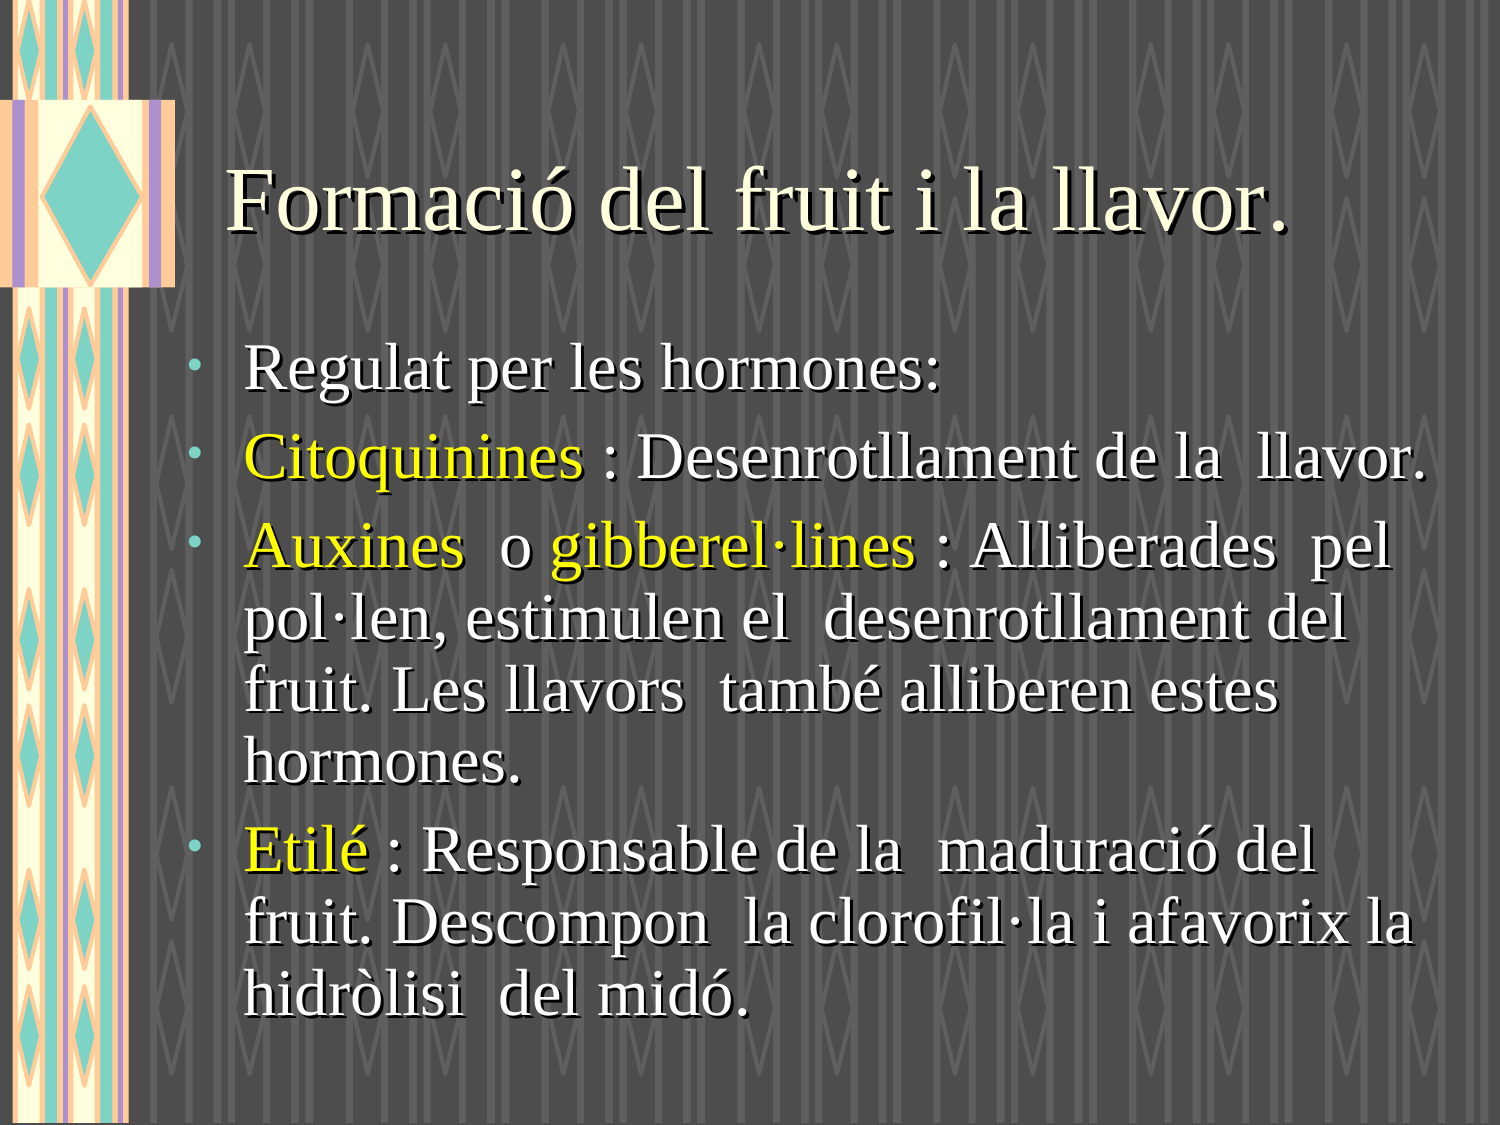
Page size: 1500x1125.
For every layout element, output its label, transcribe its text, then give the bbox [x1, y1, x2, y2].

title Formació del fruit i la llavor. [209, 99, 1485, 288]
list Regulat per les hormones: Citoquinines : Desenrotllament de la llavor. Auxines o gibberel·lines : Alliberades pel pol·len, estimulen el desenrotllament del fruit. Les llavors també alliberen estes hormones. Etilé : Responsable de la maduració del fruit. Descompon la clorofil·la i afavorix la hidròlisi del midó. [171, 324, 1447, 1038]
